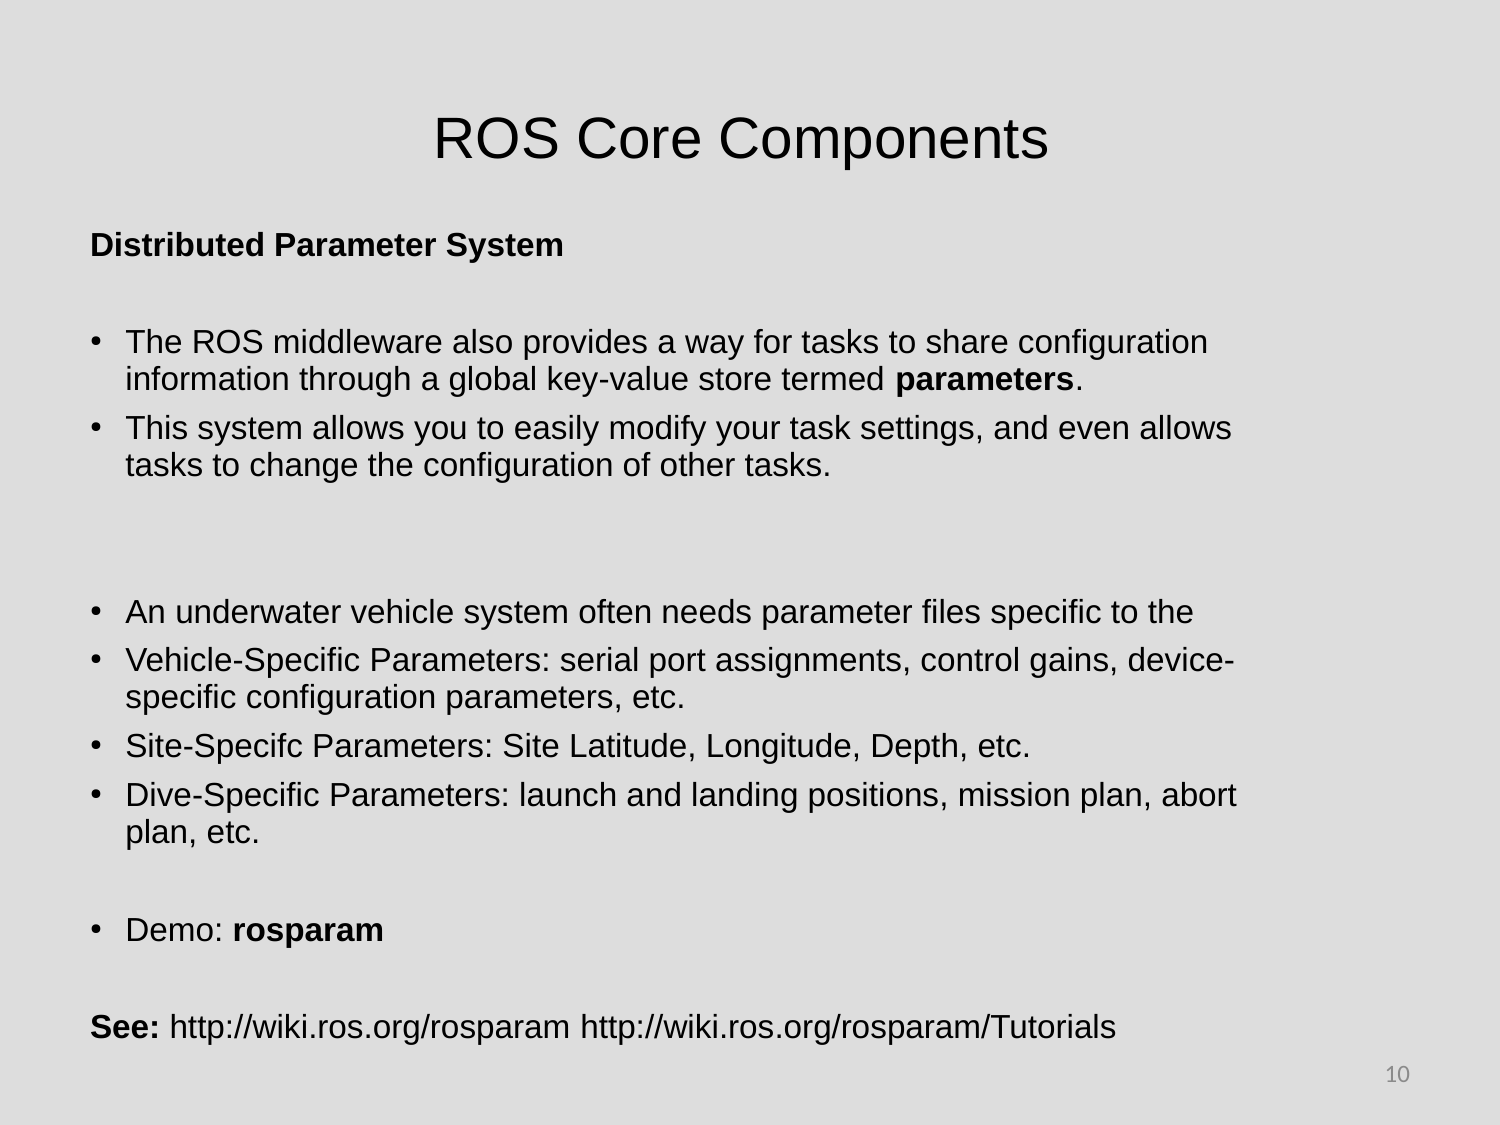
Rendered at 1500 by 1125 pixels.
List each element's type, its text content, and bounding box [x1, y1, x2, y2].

title ROS Core Components [75, 45, 1425, 233]
subtitle Distributed Parameter System The ROS middleware also provides a way for tasks to share configuration information through a global key-value store termed parameters. This system allows you to easily modify your task settings, and even allows tasks to change the configuration of other tasks. An underwater vehicle system often needs parameter files specific to the Vehicle-Specific Parameters: serial port assignments, control gains, device-specific configuration parameters, etc. Site-Specifc Parameters: Site Latitude, Longitude, Depth, etc. Dive-Specific Parameters: launch and landing positions, mission plan, abort plan, etc. Demo: rosparam See: http://wiki.ros.org/rosparam http://wiki.ros.org/rosparam/Tutorials [90, 225, 1291, 826]
